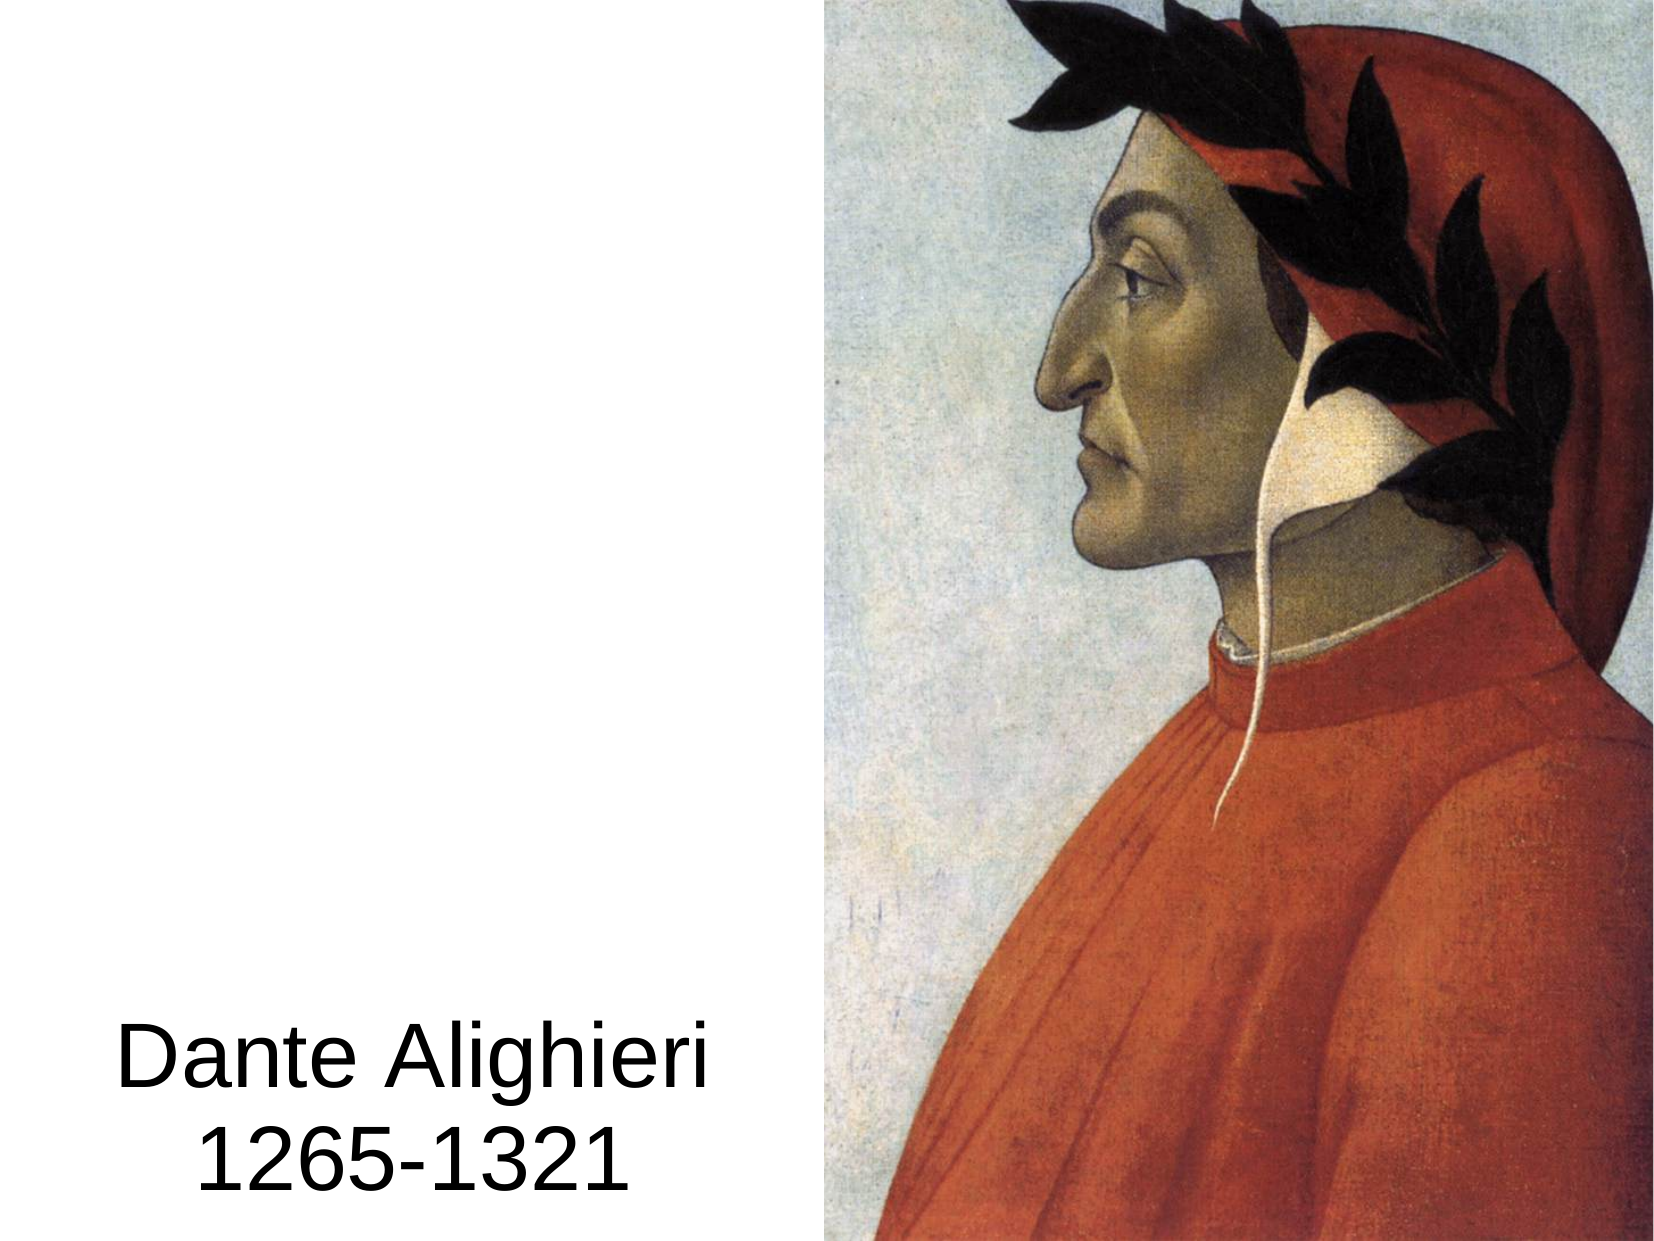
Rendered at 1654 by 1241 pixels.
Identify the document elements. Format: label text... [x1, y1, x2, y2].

picture [824, 0, 1654, 1241]
title Dante Alighieri 1265-1321 [0, 974, 824, 1241]
